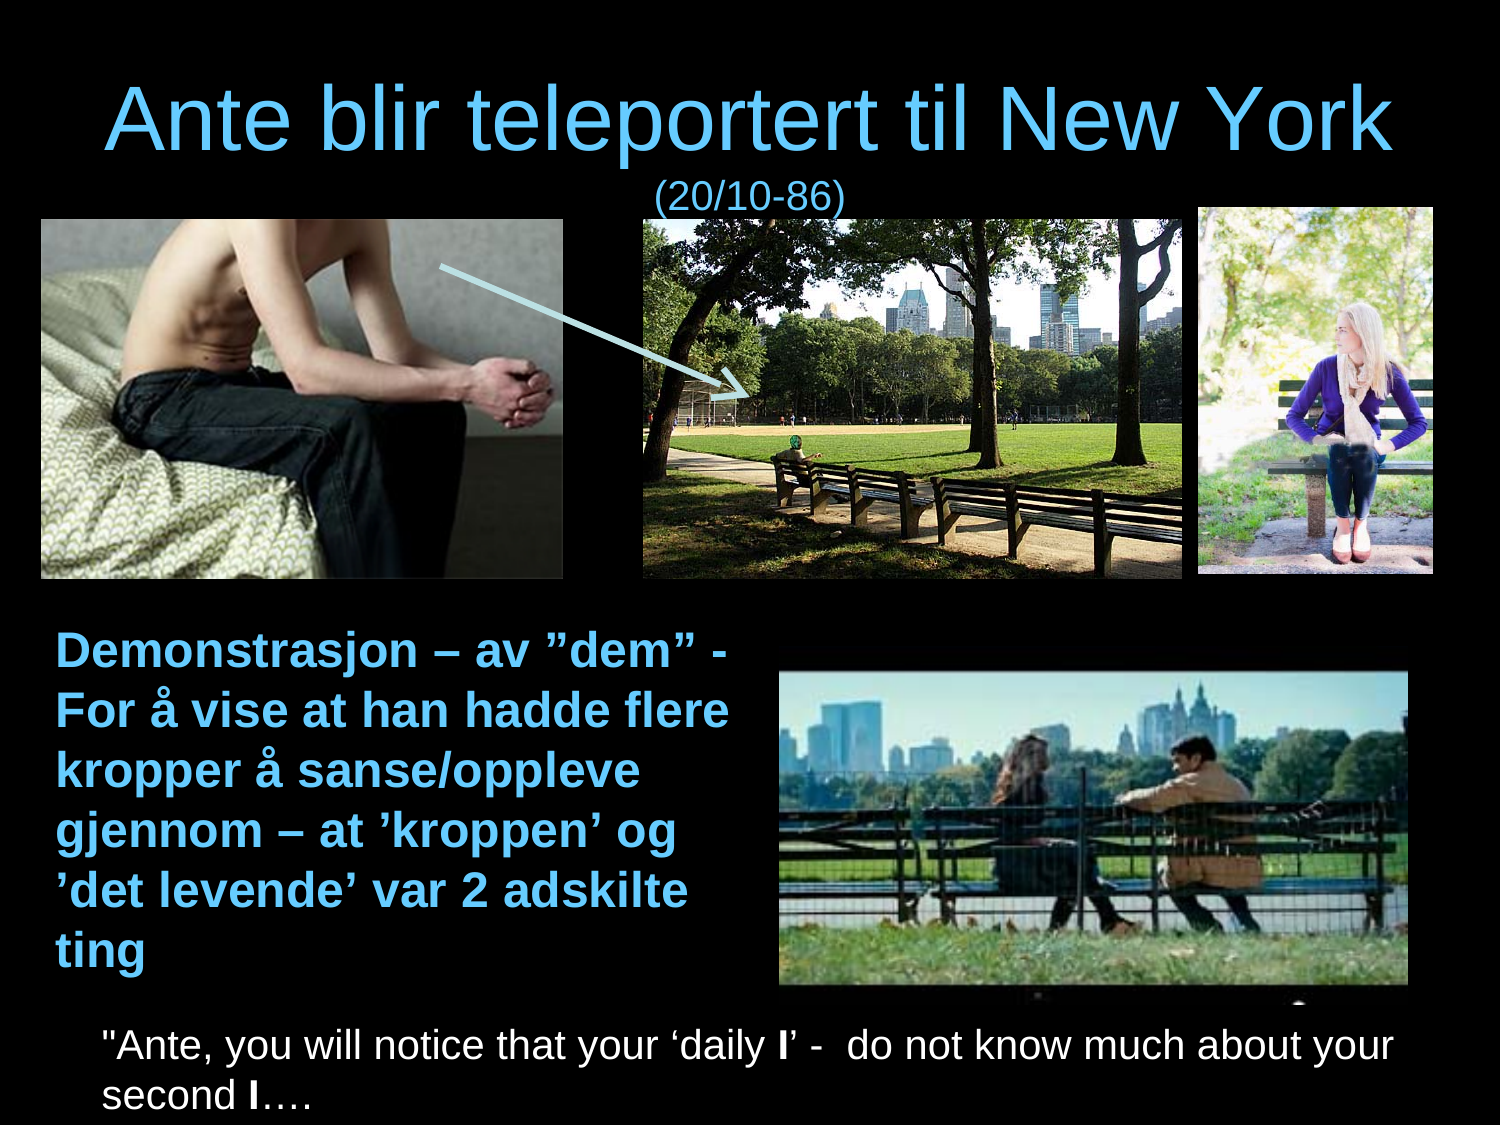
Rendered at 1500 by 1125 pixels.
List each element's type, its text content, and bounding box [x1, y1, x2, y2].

picture [41, 219, 563, 579]
picture [1198, 207, 1433, 574]
picture [779, 646, 1408, 1005]
picture [643, 219, 1182, 579]
text_box "Ante, you will notice that your ‘daily I’ - do not know much about your second I…. [86, 1009, 1422, 1125]
title Ante blir teleportert til New York (20/10-86) [75, 45, 1426, 233]
text_box Demonstrasjon – av ”dem” - For å vise at han hadde flere kropper å sanse/oppleve gjennom – at ’kroppen’ og ’det levende’ var 2 adskilte ting [40, 609, 761, 986]
